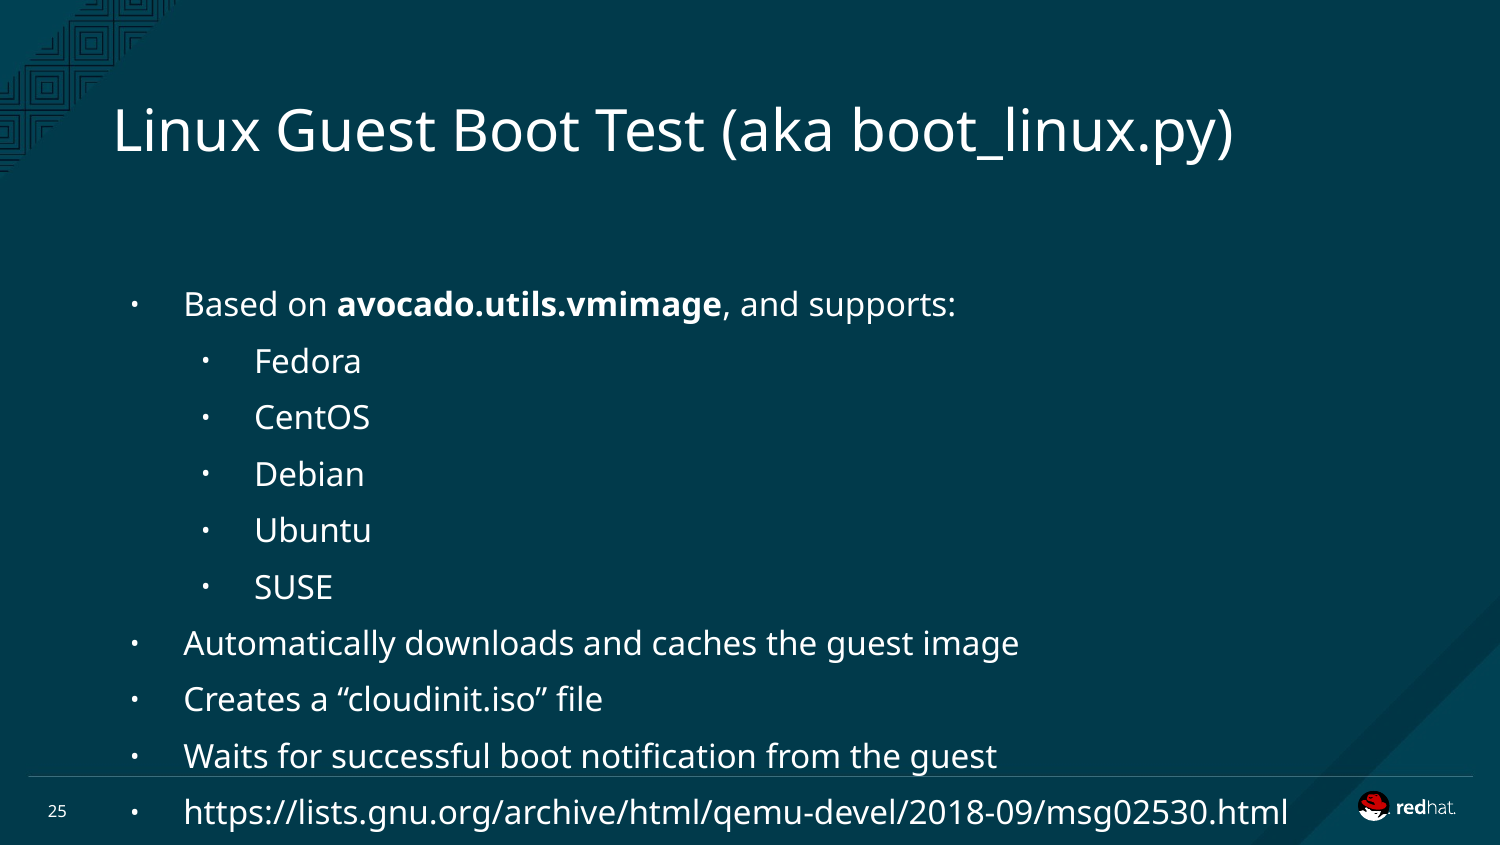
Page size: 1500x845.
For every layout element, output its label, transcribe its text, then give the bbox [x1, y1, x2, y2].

picture [99, 38, 103, 49]
list Based on avocado.utils.vmimage, and supports: Fedora CentOS Debian Ubuntu SUSE Automatically downloads and caches the guest image Creates a “cloudinit.iso” file Waits for successful boot notification from the guest https://lists.gnu.org/archive/html/qemu-devel/2018-09/msg02530.html [112, 281, 1388, 772]
title Linux Guest Boot Test (aka boot_linux.py) [112, 0, 1388, 169]
